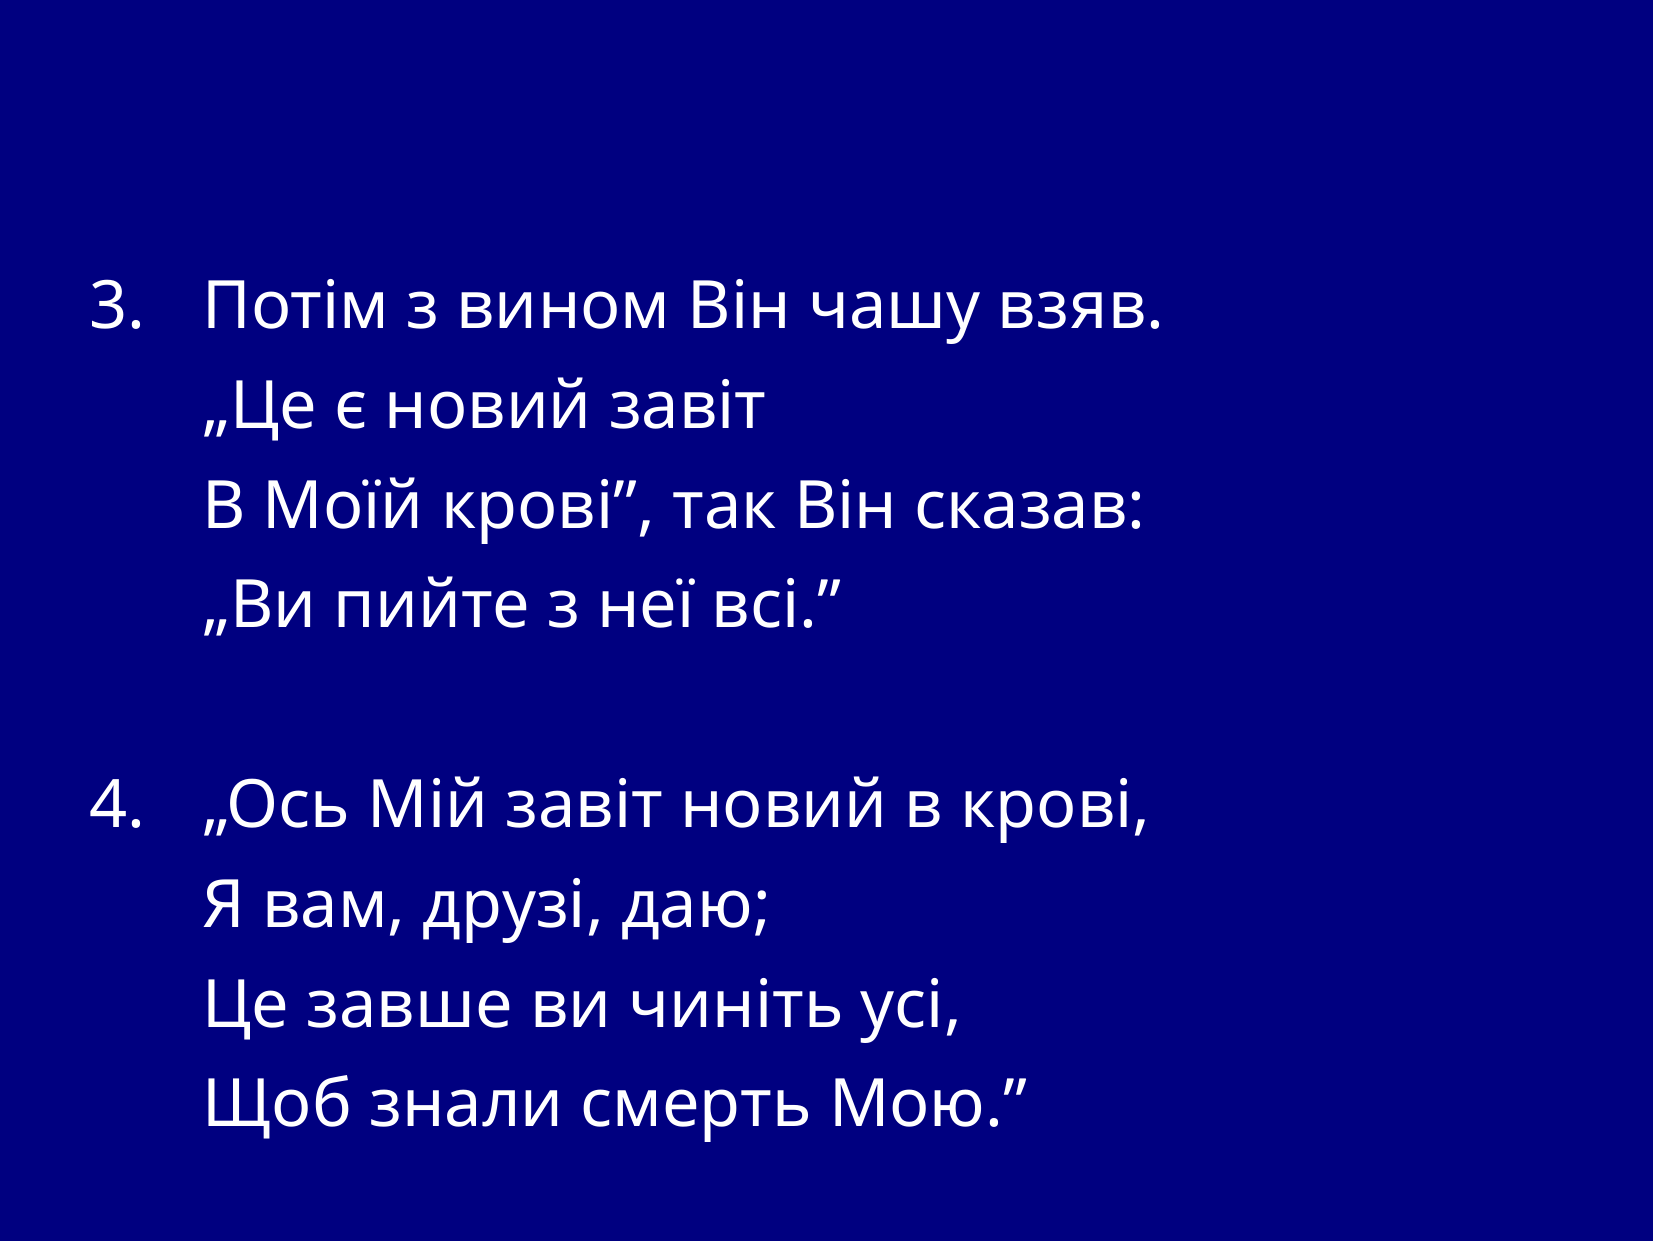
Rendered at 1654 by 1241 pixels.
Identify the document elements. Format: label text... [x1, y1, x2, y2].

text_box 3. Потім з вином Він чашу взяв. „Це є новий завіт В Моїй крові”, так Він сказав: „Ви пийте з неї всі.” 4. „Ось Мій завіт новий в крові, Я вам, друзі, даю; Це завше ви чиніть усі, Щоб знали смерть Мою.” [75, 150, 1576, 1163]
